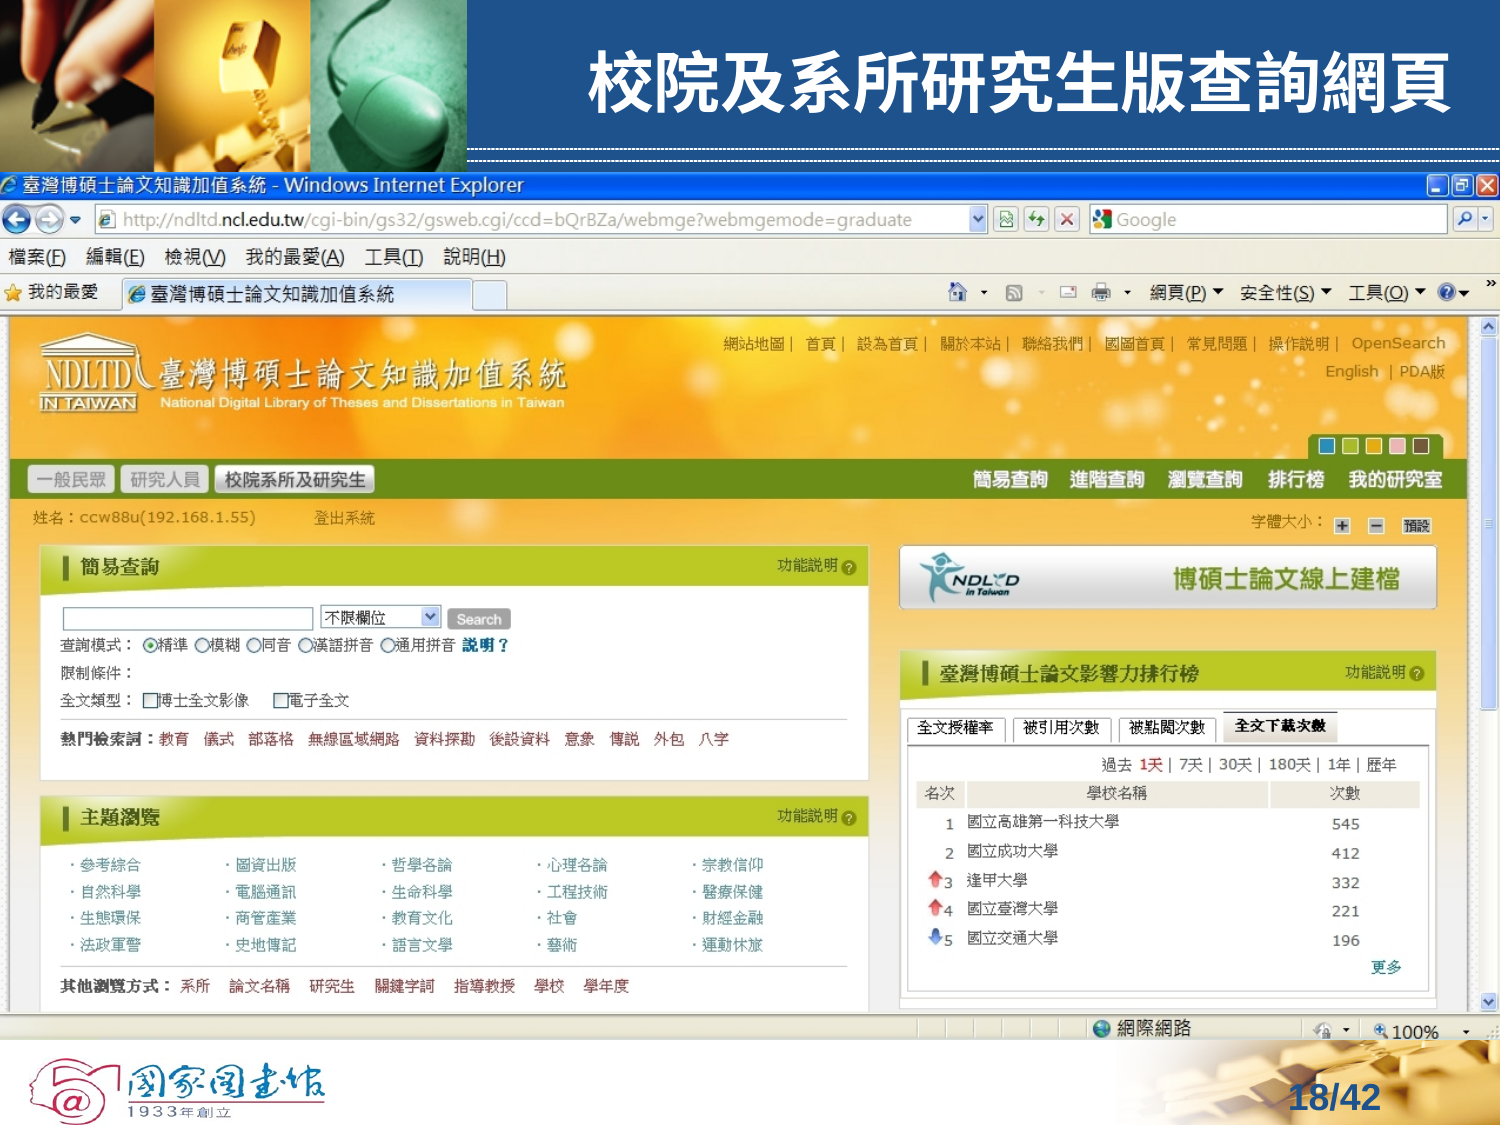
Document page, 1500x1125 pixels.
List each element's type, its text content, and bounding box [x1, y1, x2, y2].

title 校院及系所研究生版查詢網頁 [469, 24, 1470, 138]
picture [29, 1058, 325, 1125]
picture [0, 172, 1500, 1040]
